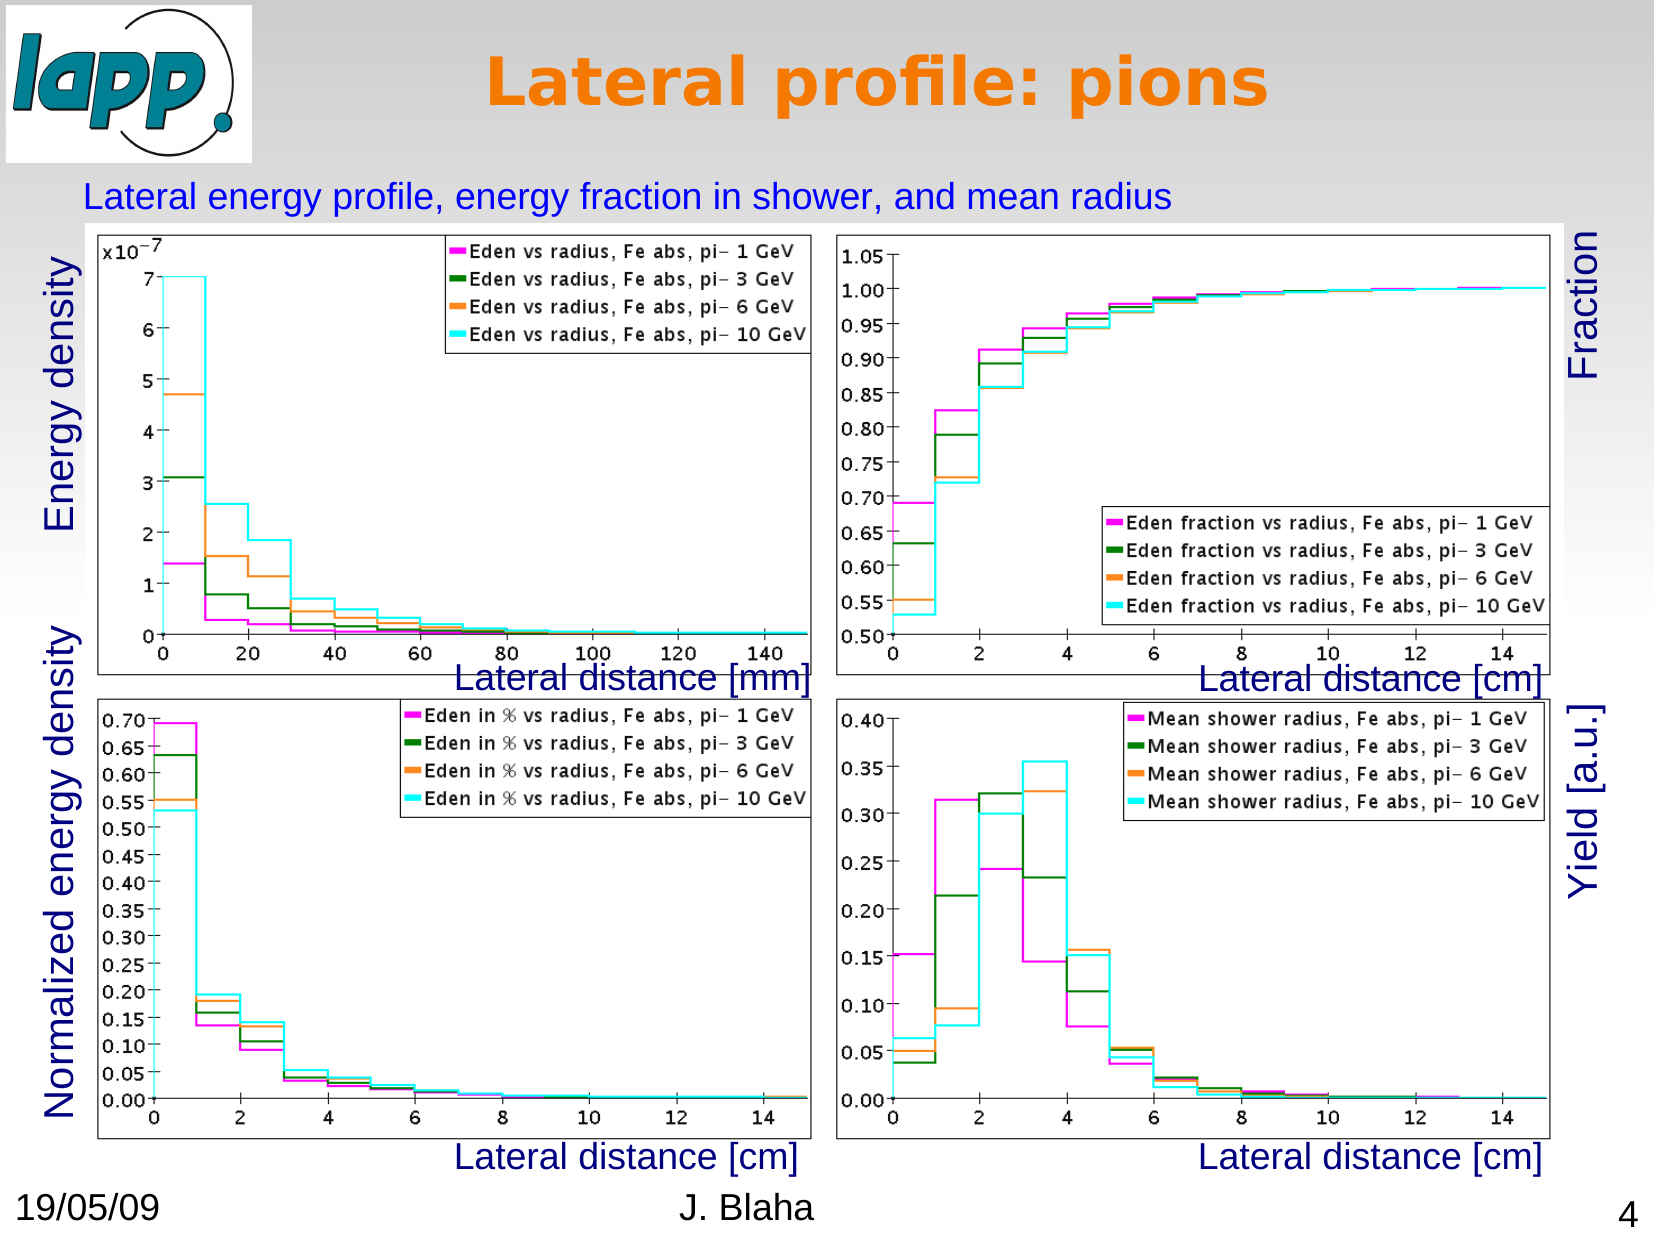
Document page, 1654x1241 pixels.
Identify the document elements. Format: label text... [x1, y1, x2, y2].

text_box 8 [1575, 1186, 1654, 1241]
text_box Lateral distance [cm] [439, 1124, 838, 1190]
text_box Lateral distance [cm] [1183, 646, 1547, 712]
picture [85, 223, 1564, 1151]
picture [5, 5, 252, 163]
text_box Lateral energy profile, energy fraction in shower, and mean radius [68, 164, 1188, 225]
text_box 19/05/09 [0, 1179, 177, 1241]
title Lateral profile: pions [148, 8, 1654, 157]
text_box Lateral distance [mm] [439, 646, 838, 711]
text_box Yield [a.u.] Fraction [1547, 215, 1613, 915]
text_box Lateral distance [cm] [1183, 1124, 1582, 1190]
text_box Normalized energy density Energy density [24, 230, 89, 1136]
text_box J. Blaha [653, 1179, 1000, 1241]
